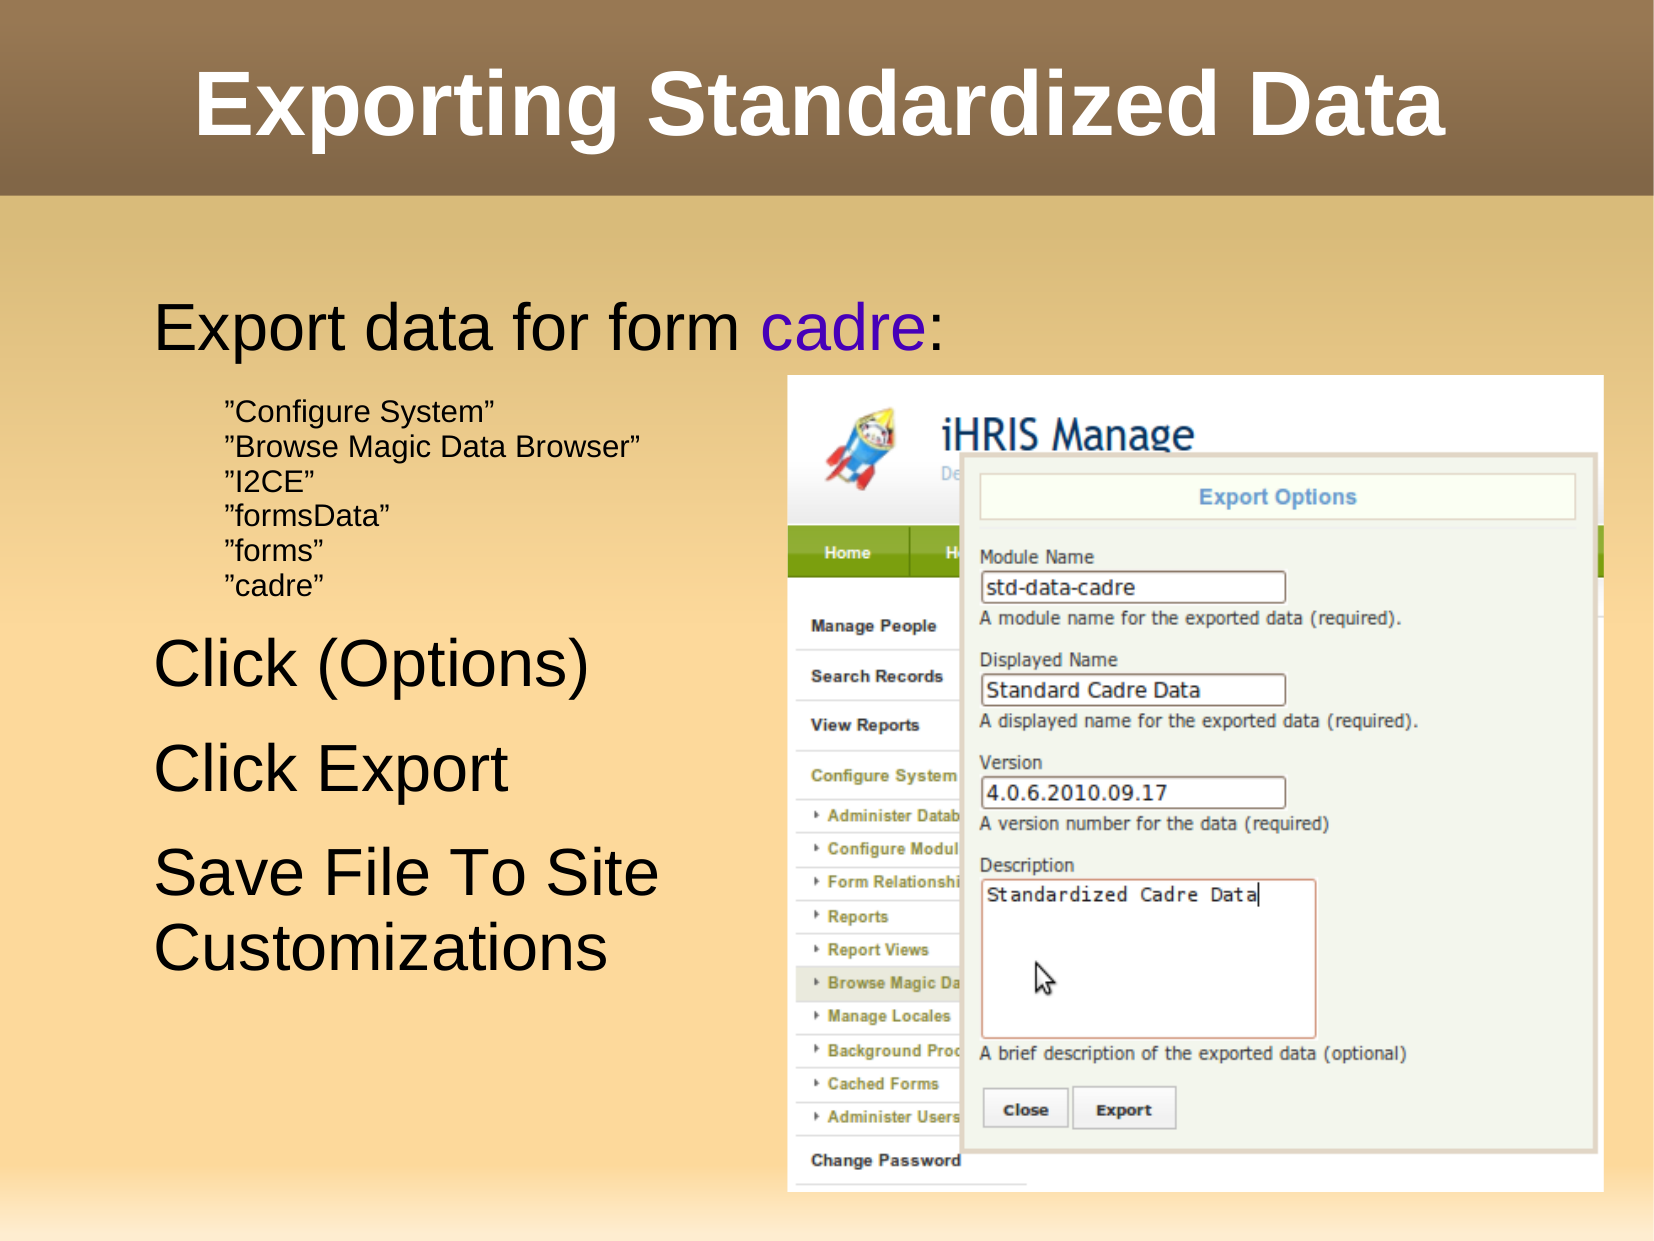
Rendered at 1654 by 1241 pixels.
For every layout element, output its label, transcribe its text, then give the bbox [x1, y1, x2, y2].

list Export data for form cadre: ”Configure System” ”Browse Magic Data Browser” ”I2CE” ”formsData” ”forms” ”cadre” Click (Options) Click Export Save File To Site Customizations [82, 290, 1571, 1094]
picture [0, 0, 1654, 1241]
title Exporting Standardized Data [76, 7, 1565, 200]
